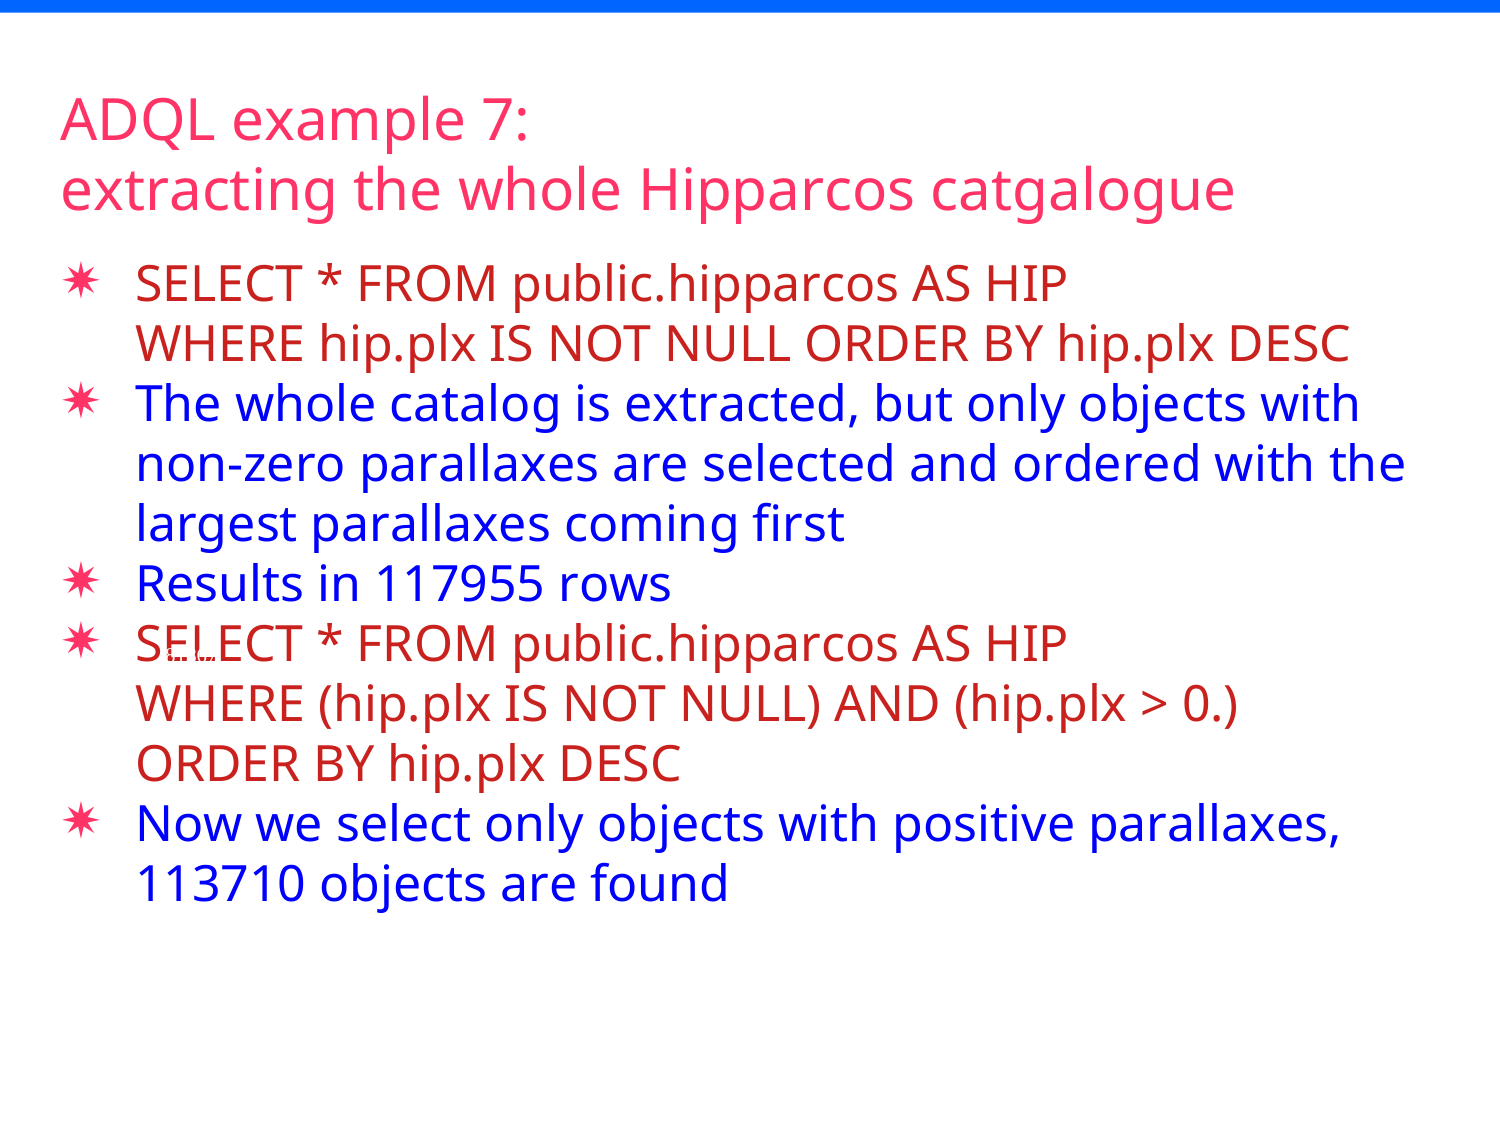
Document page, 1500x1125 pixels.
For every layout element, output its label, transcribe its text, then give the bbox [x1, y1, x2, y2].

text_box 81867 [150, 634, 233, 675]
text_box SELECT * FROM public.hipparcos AS HIP WHERE hip.plx IS NOT NULL ORDER BY hip.plx DESC The whole catalog is extracted, but only objects with non-zero parallaxes are selected and ordered with the largest parallaxes coming first Results in 117955 rows SELECT * FROM public.hipparcos AS HIP WHERE (hip.plx IS NOT NULL) AND (hip.plx > 0.) ORDER BY hip.plx DESC Now we select only objects with positive parallaxes, 113710 objects are found [45, 184, 1463, 1088]
text_box ADQL example 7: extracting the whole Hipparcos catgalogue [45, 75, 1313, 300]
